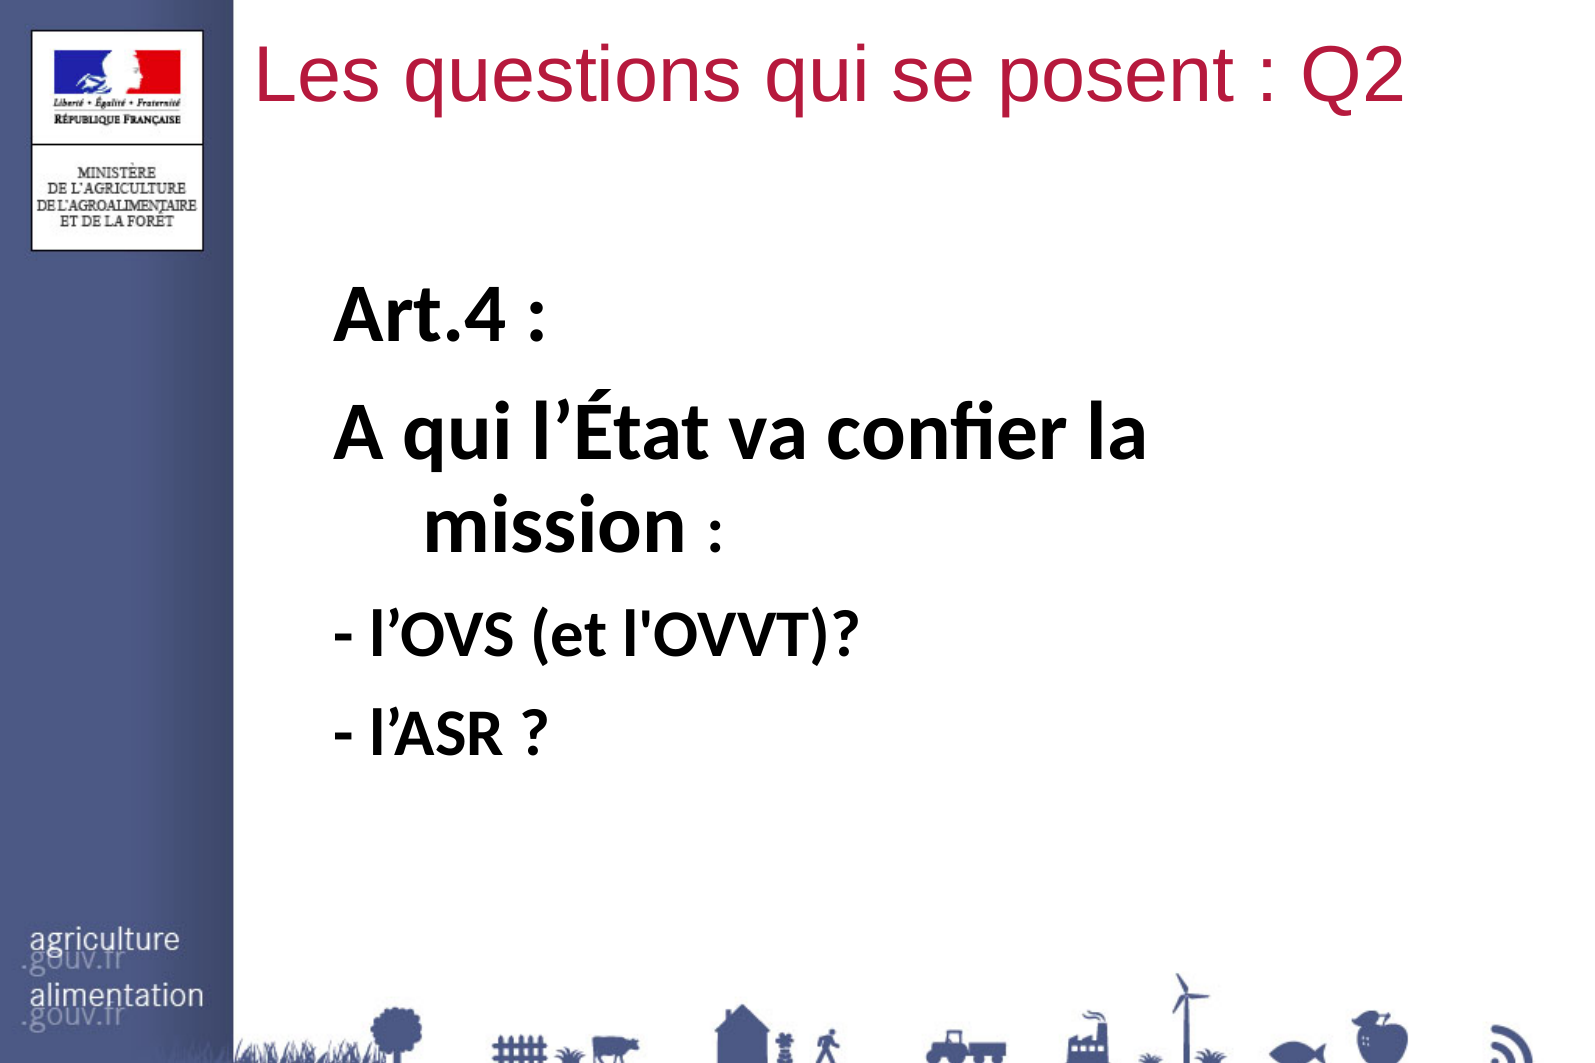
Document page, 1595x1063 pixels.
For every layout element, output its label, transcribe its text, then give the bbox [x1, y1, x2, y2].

text_box Les questions qui se posent : Q2 [253, 0, 1519, 141]
picture [0, 0, 1595, 1063]
text_box Art.4 : A qui l’État va confier la mission : - l’OVS (et l'OVVT)? - l’ASR ? [318, 259, 1441, 886]
